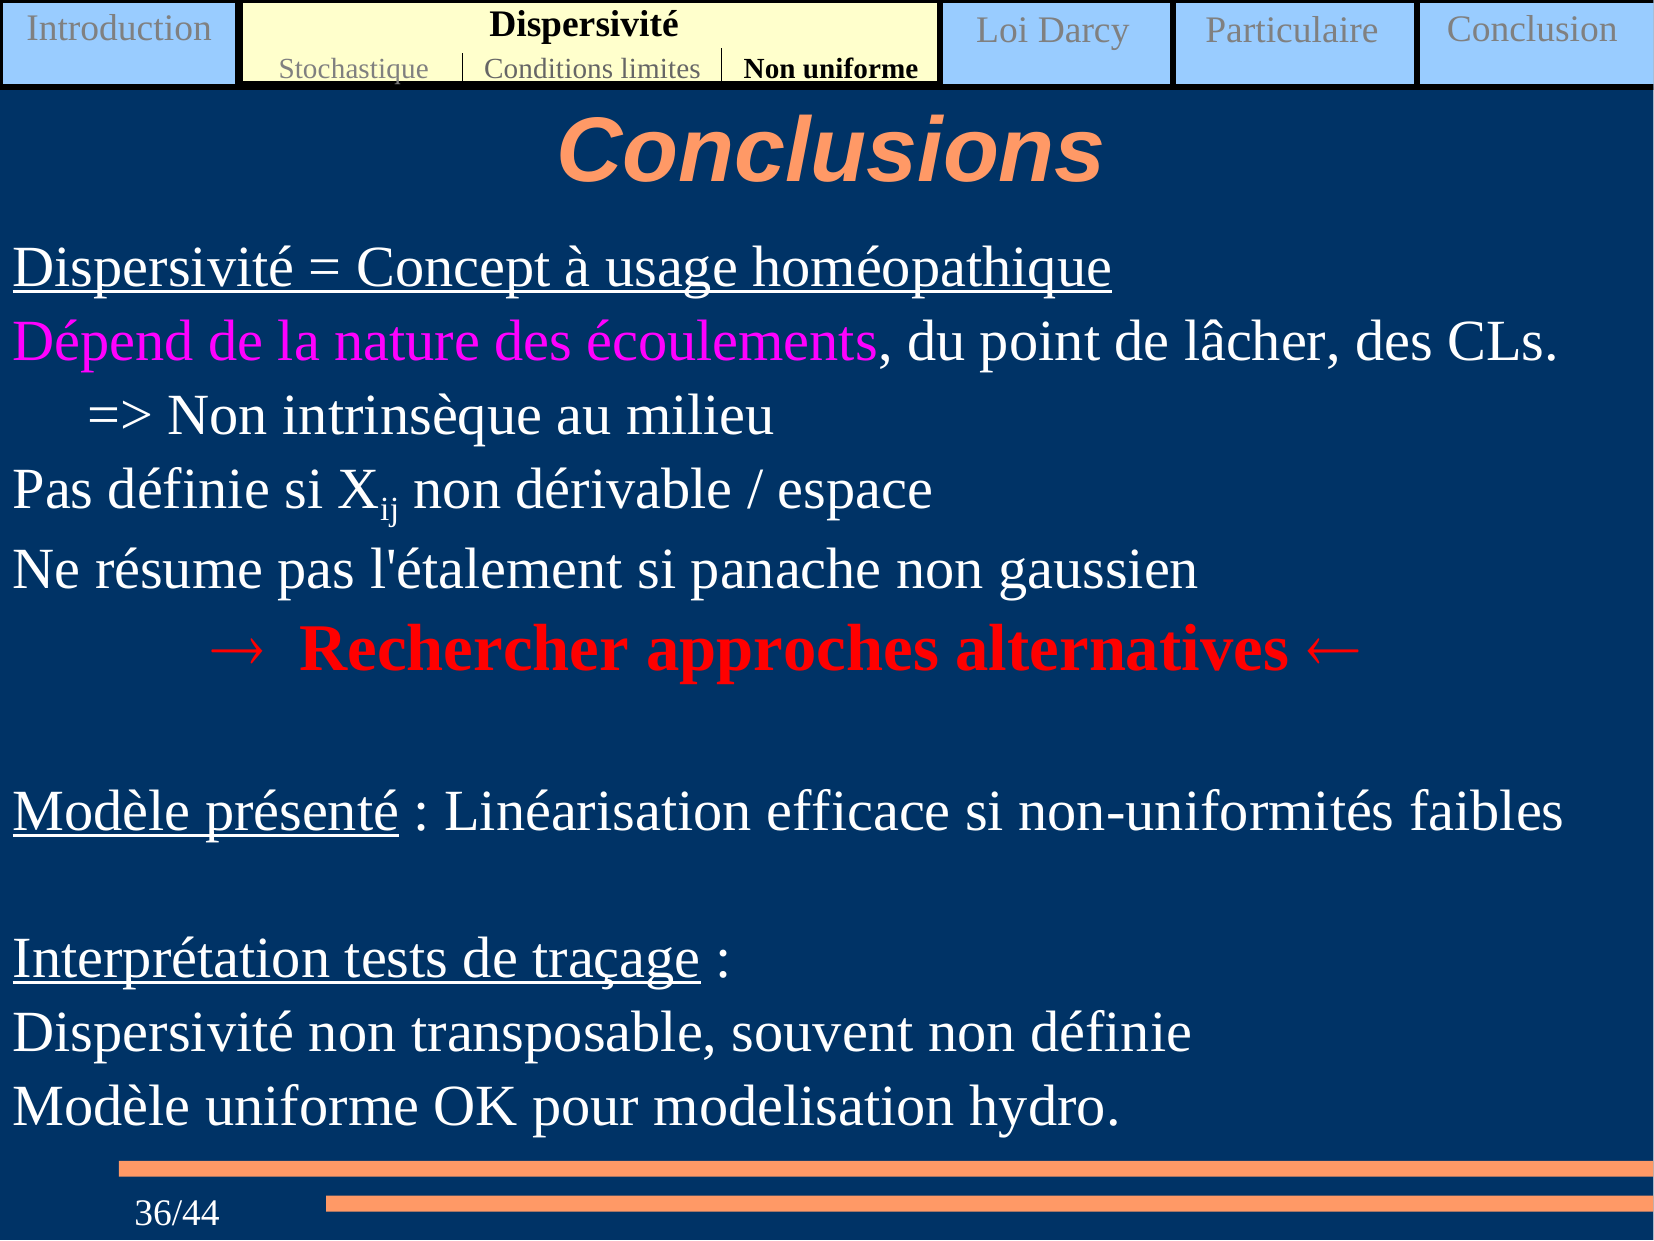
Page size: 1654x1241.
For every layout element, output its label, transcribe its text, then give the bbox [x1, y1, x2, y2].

text_box Particulaire [1173, 1, 1412, 60]
text_box Introduction [0, 0, 237, 59]
text_box Non uniforme [729, 44, 934, 93]
text_box [0, 0, 474, 87]
text_box Conclusion [1411, 0, 1654, 59]
text_box Conclusions [9, 95, 1654, 209]
text_box [694, 0, 1654, 87]
text_box Loi Darcy [943, 1, 1169, 66]
text_box Stochastique [263, 44, 444, 93]
text_box Dispersivité [474, 0, 694, 44]
text_box Conditions limites [469, 44, 716, 93]
text_box Dispersivité = Concept à usage homéopathique Dépend de la nature des écoulements, du point de lâcher, des CLs. => Non intrinsèque au milieu Pas définie si Xij non dérivable / espace Ne résume pas l'étalement si panache non gaussien  Rechercher approches alternatives  Modèle présenté : Linéarisation efficace si non-uniformités faibles Interprétation tests de traçage : Dispersivité non transposable, souvent non définie Modèle uniforme OK pour modelisation hydro. [0, 218, 1654, 1156]
